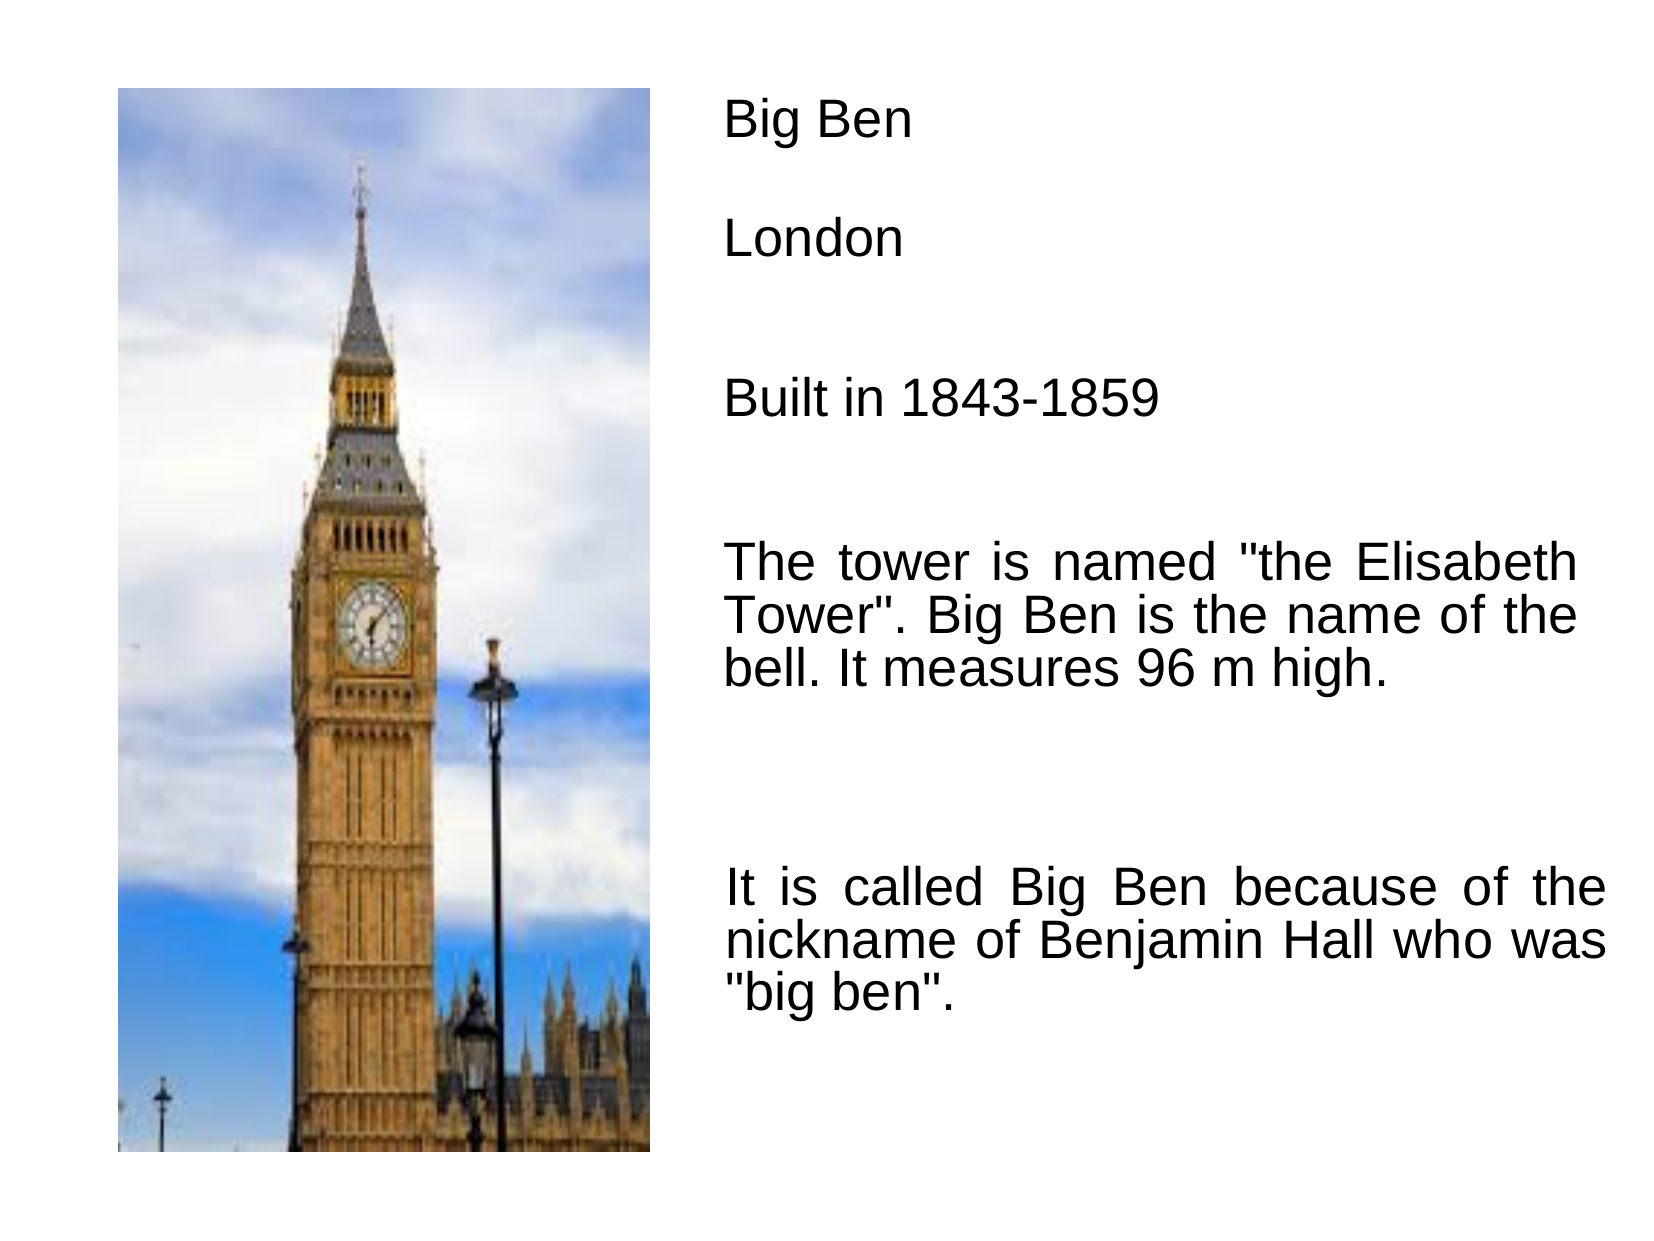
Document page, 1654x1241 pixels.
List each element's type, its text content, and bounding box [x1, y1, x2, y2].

text_box London [708, 206, 1388, 283]
picture [118, 88, 650, 1152]
text_box The tower is named "the Elisabeth Tower". Big Ben is the name of the bell. It measures 96 m high. [708, 531, 1595, 713]
text_box It is called Big Ben because of the nickname of Benjamin Hall who was "big ben". [710, 856, 1625, 1038]
text_box Built in 1843-1859 [708, 367, 1595, 443]
text_box Big Ben [708, 88, 1565, 165]
